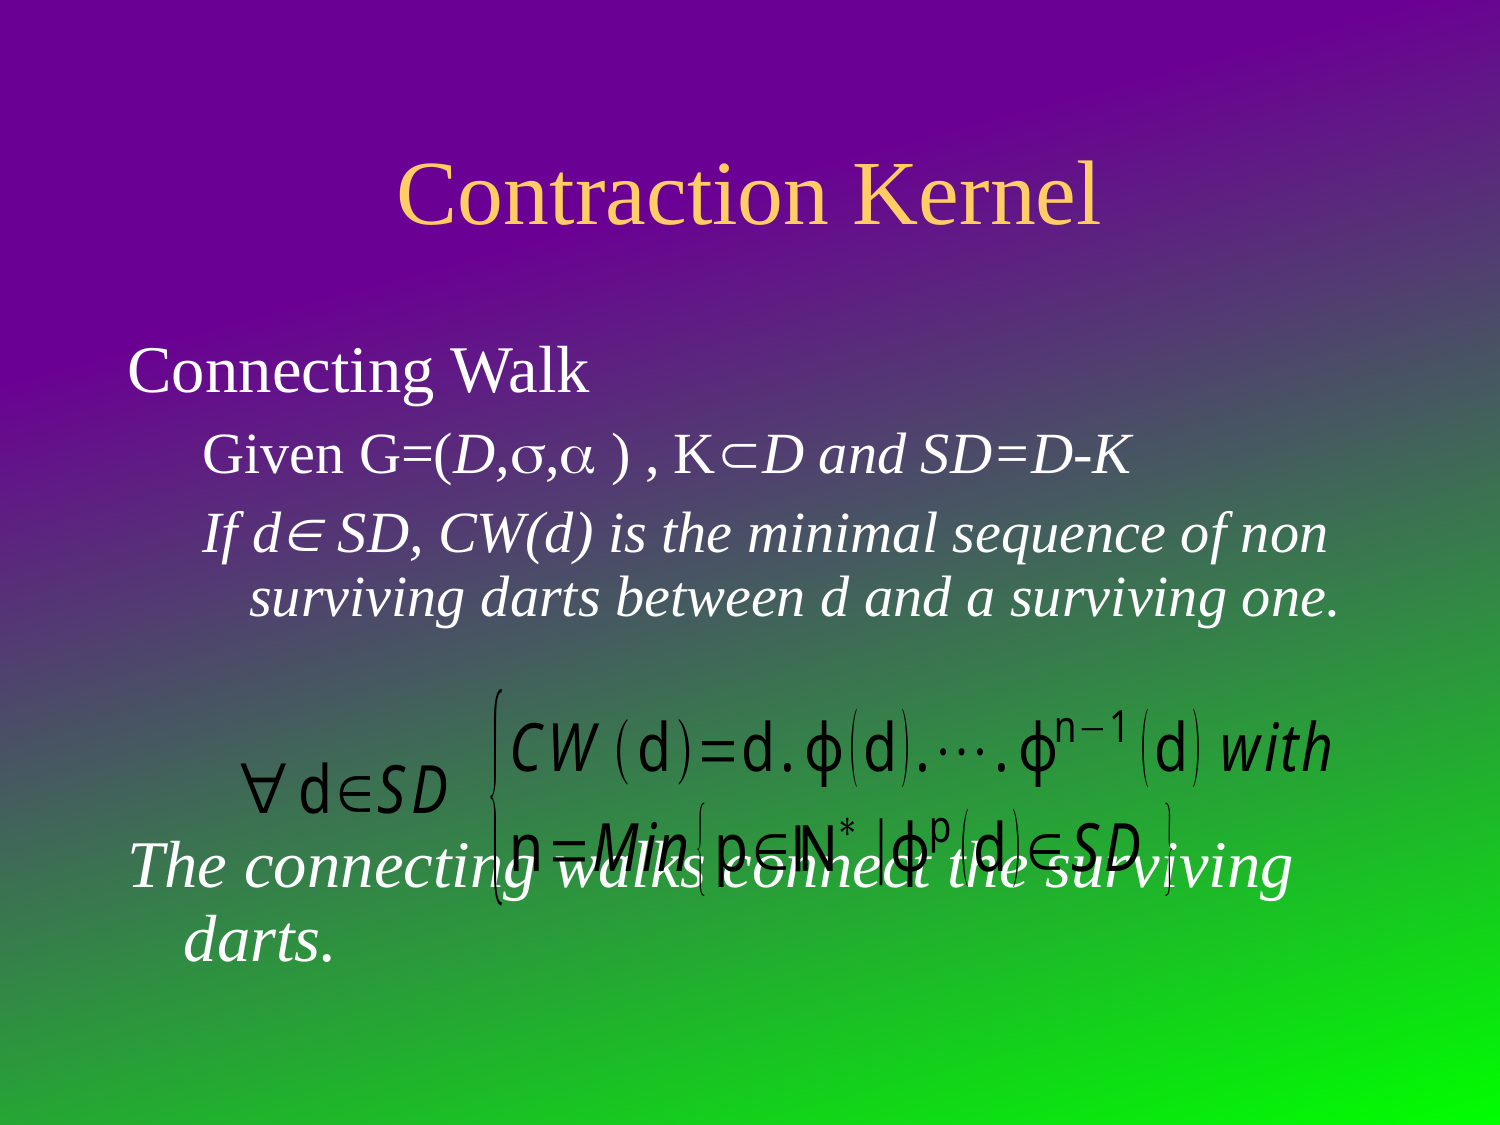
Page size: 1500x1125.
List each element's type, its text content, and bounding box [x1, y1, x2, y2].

list Connecting Walk Given G=(D,, ) , KD and SD=D-K If d SD, CW(d) is the minimal sequence of non surviving darts between d and a surviving one. The connecting walks connect the surviving darts. [112, 324, 1388, 1100]
chart [225, 683, 1391, 908]
title Contraction Kernel [112, 99, 1388, 288]
